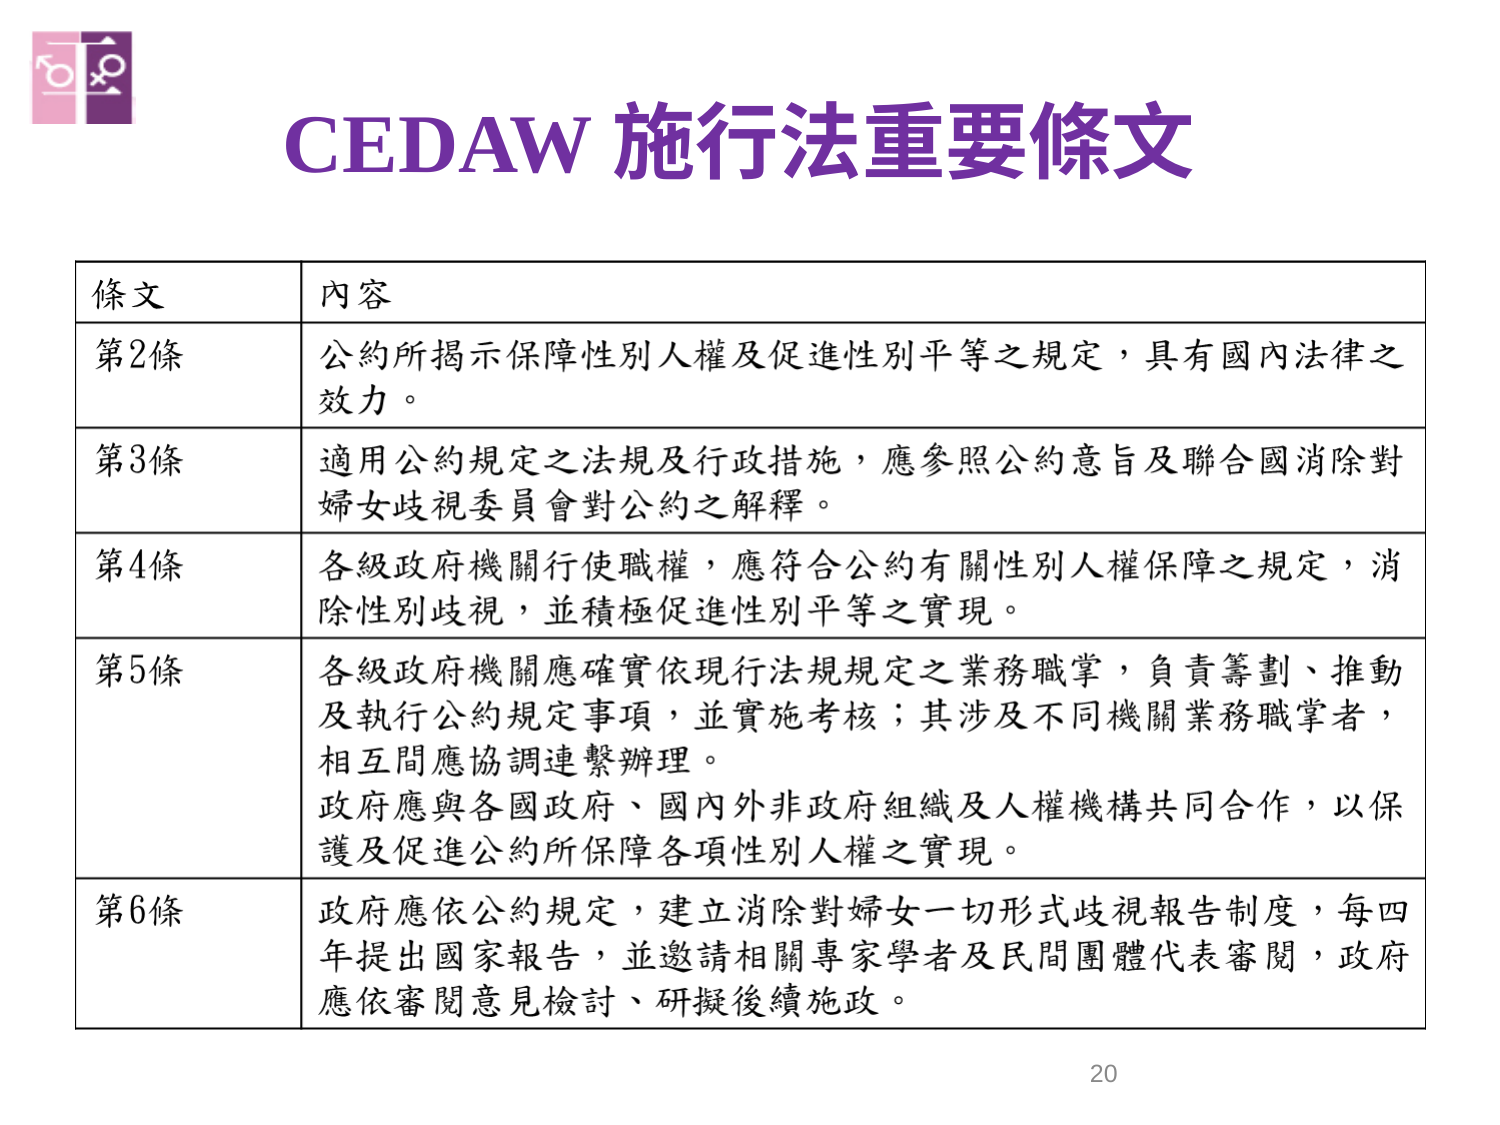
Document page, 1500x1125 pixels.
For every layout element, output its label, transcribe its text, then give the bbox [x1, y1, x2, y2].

picture [75, 259, 1426, 1046]
text_box 20 [1074, 1042, 1426, 1103]
title CEDAW施行法重要條文 [53, 45, 1426, 233]
